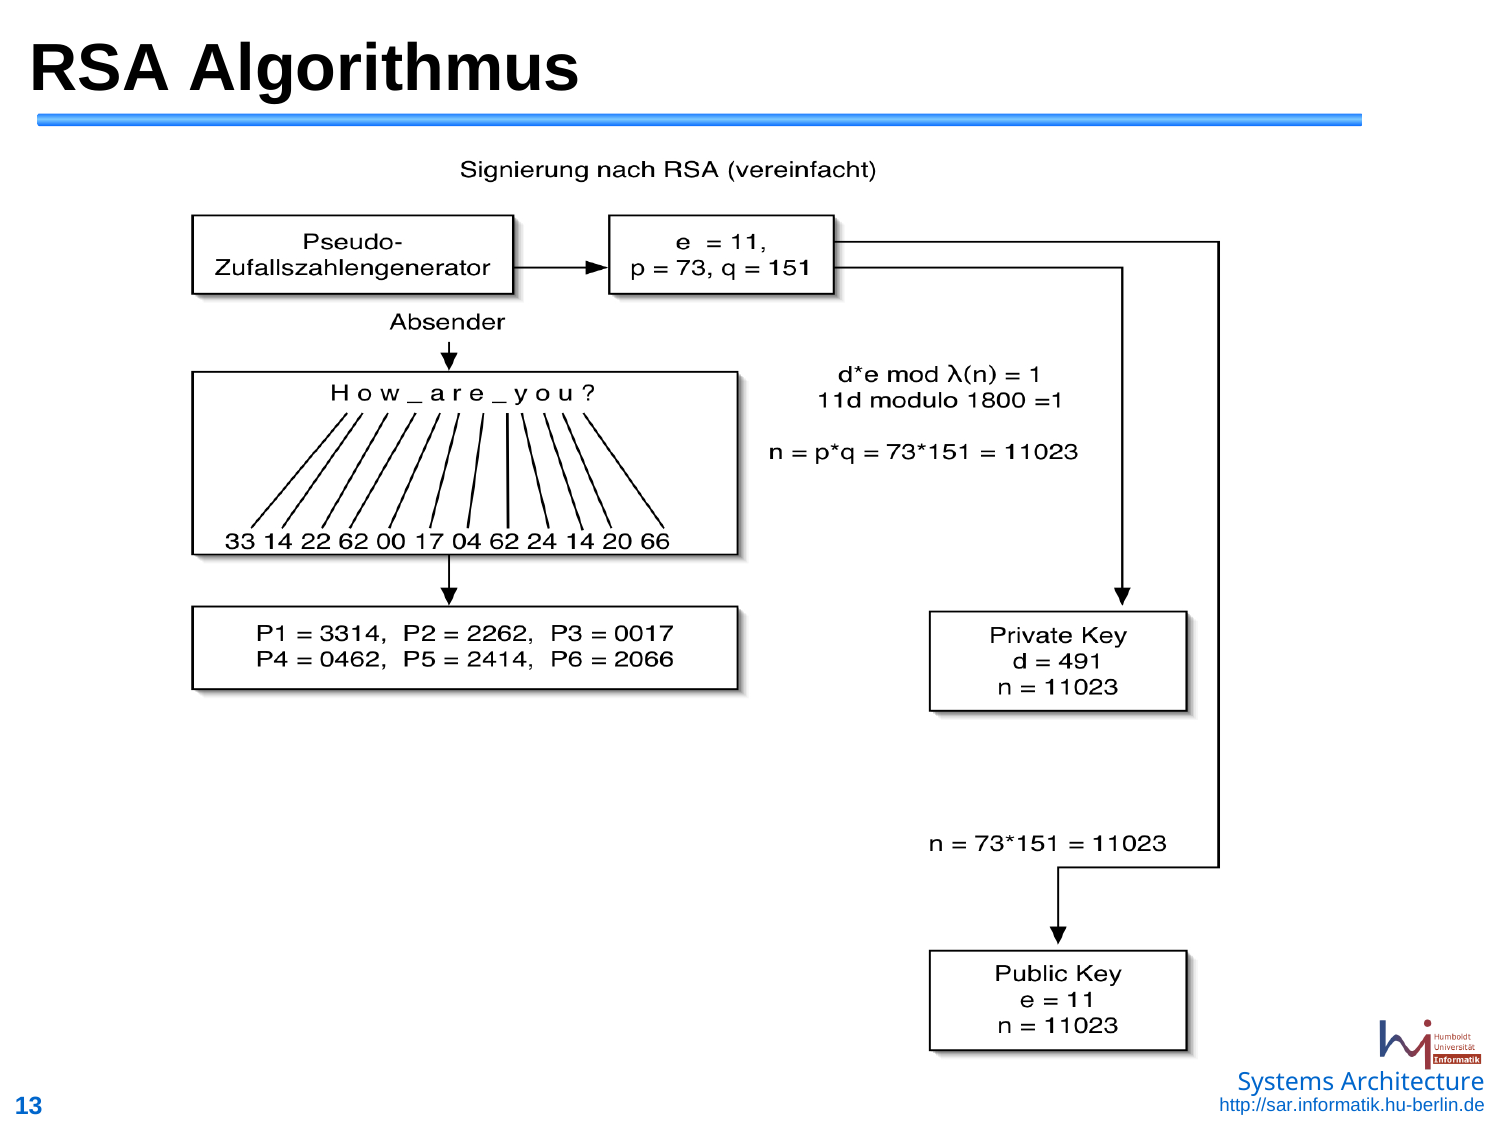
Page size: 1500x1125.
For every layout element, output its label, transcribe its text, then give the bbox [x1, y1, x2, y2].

picture [177, 147, 1242, 1063]
title RSA Algorithmus [29, 26, 1500, 108]
picture [1376, 1016, 1483, 1071]
